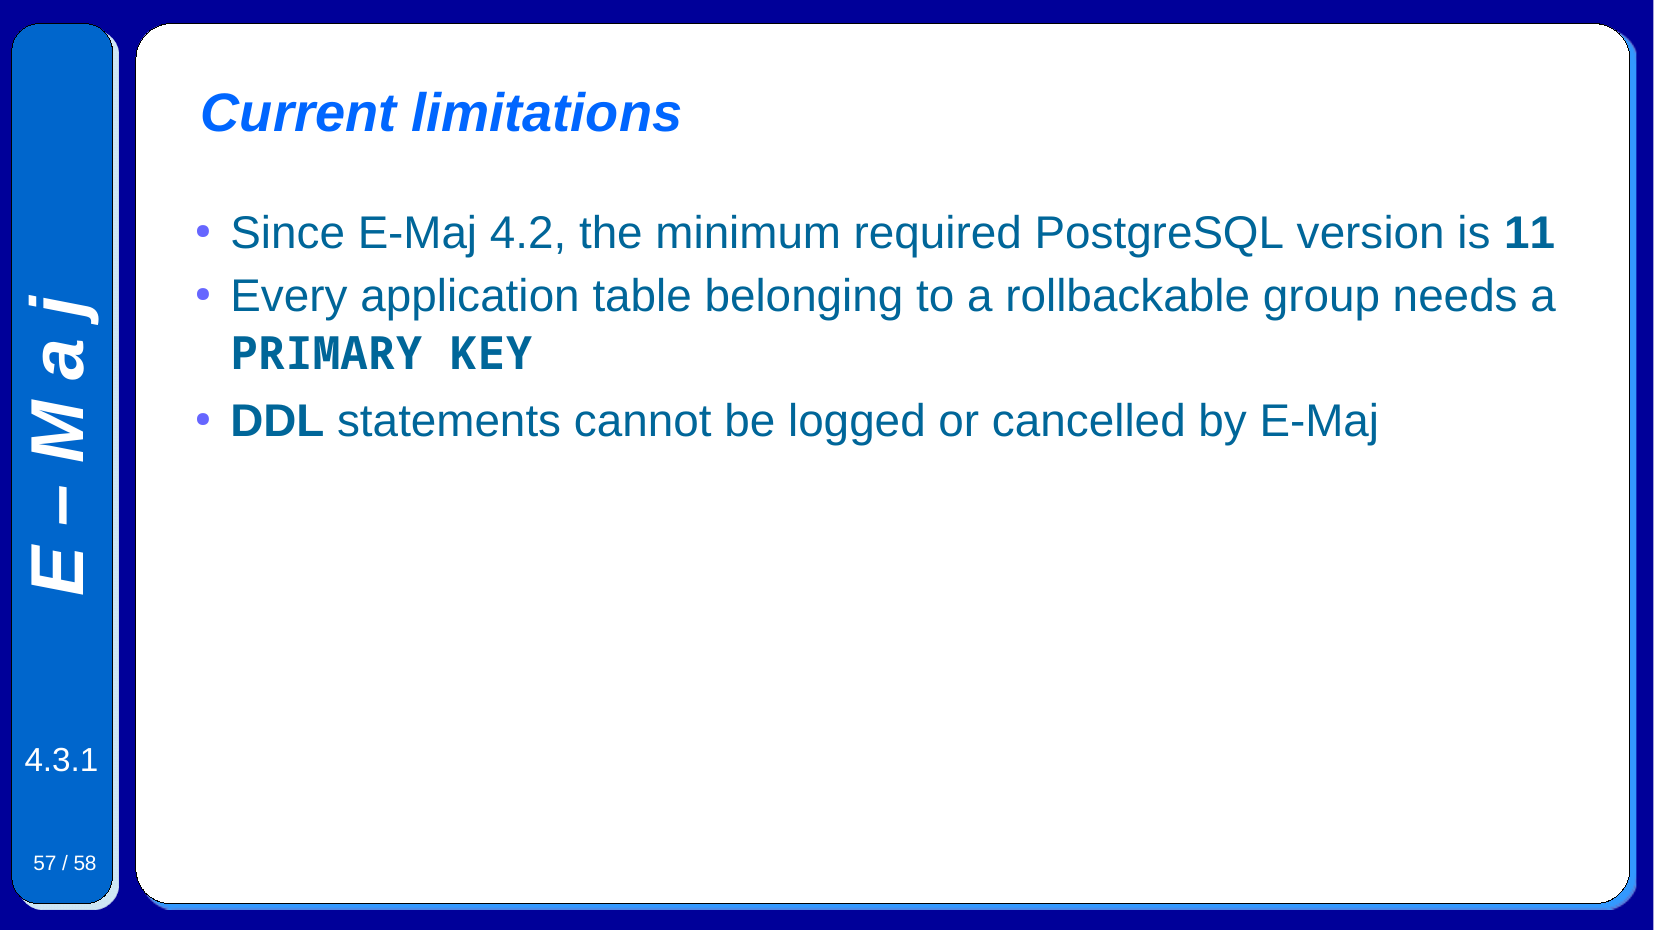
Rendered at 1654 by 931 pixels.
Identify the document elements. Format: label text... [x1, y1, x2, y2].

list Since E-Maj 4.2, the minimum required PostgreSQL version is 11 Every application table belonging to a rollbackable group needs a PRIMARY KEY DDL statements cannot be logged or cancelled by E-Maj [177, 206, 1587, 827]
title Current limitations [200, 34, 1575, 191]
